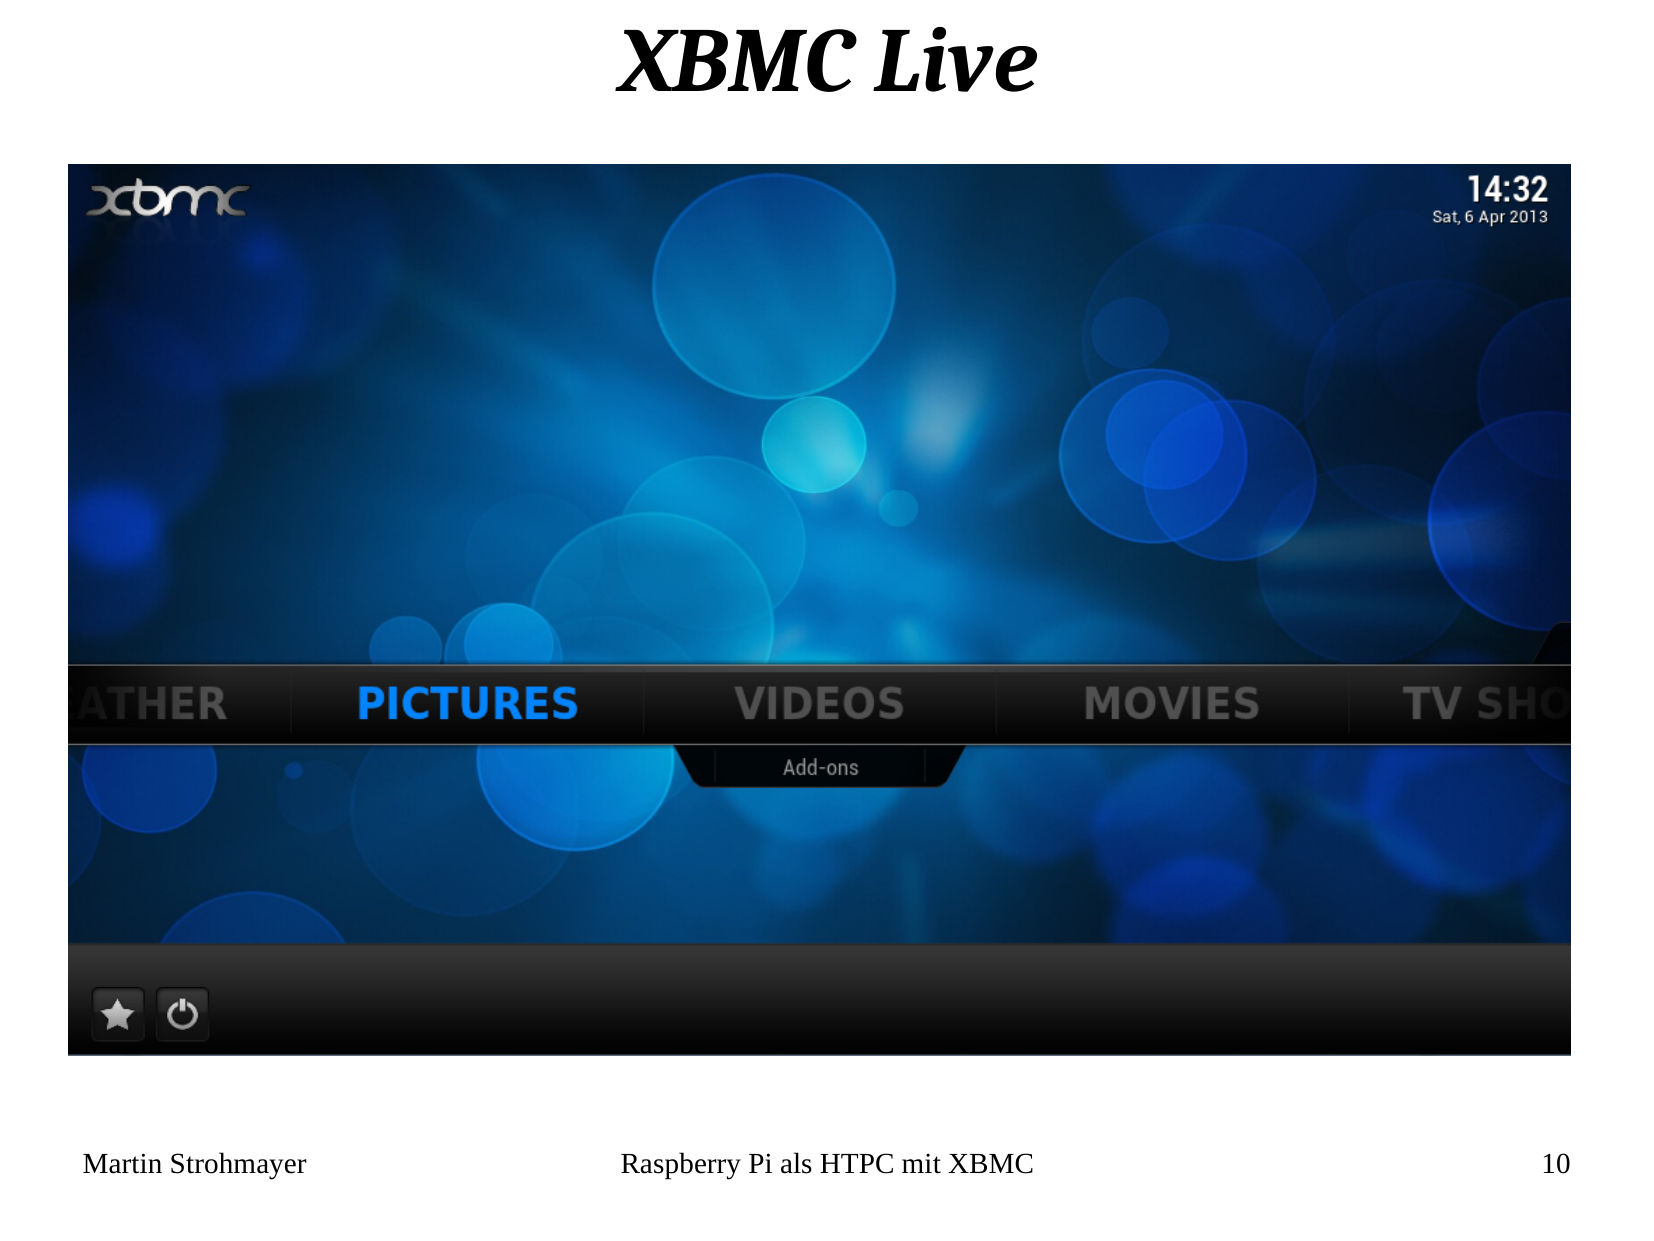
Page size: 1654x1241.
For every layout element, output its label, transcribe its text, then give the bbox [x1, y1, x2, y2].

title XBMC Live [3, 7, 1654, 116]
picture [68, 164, 1571, 1056]
